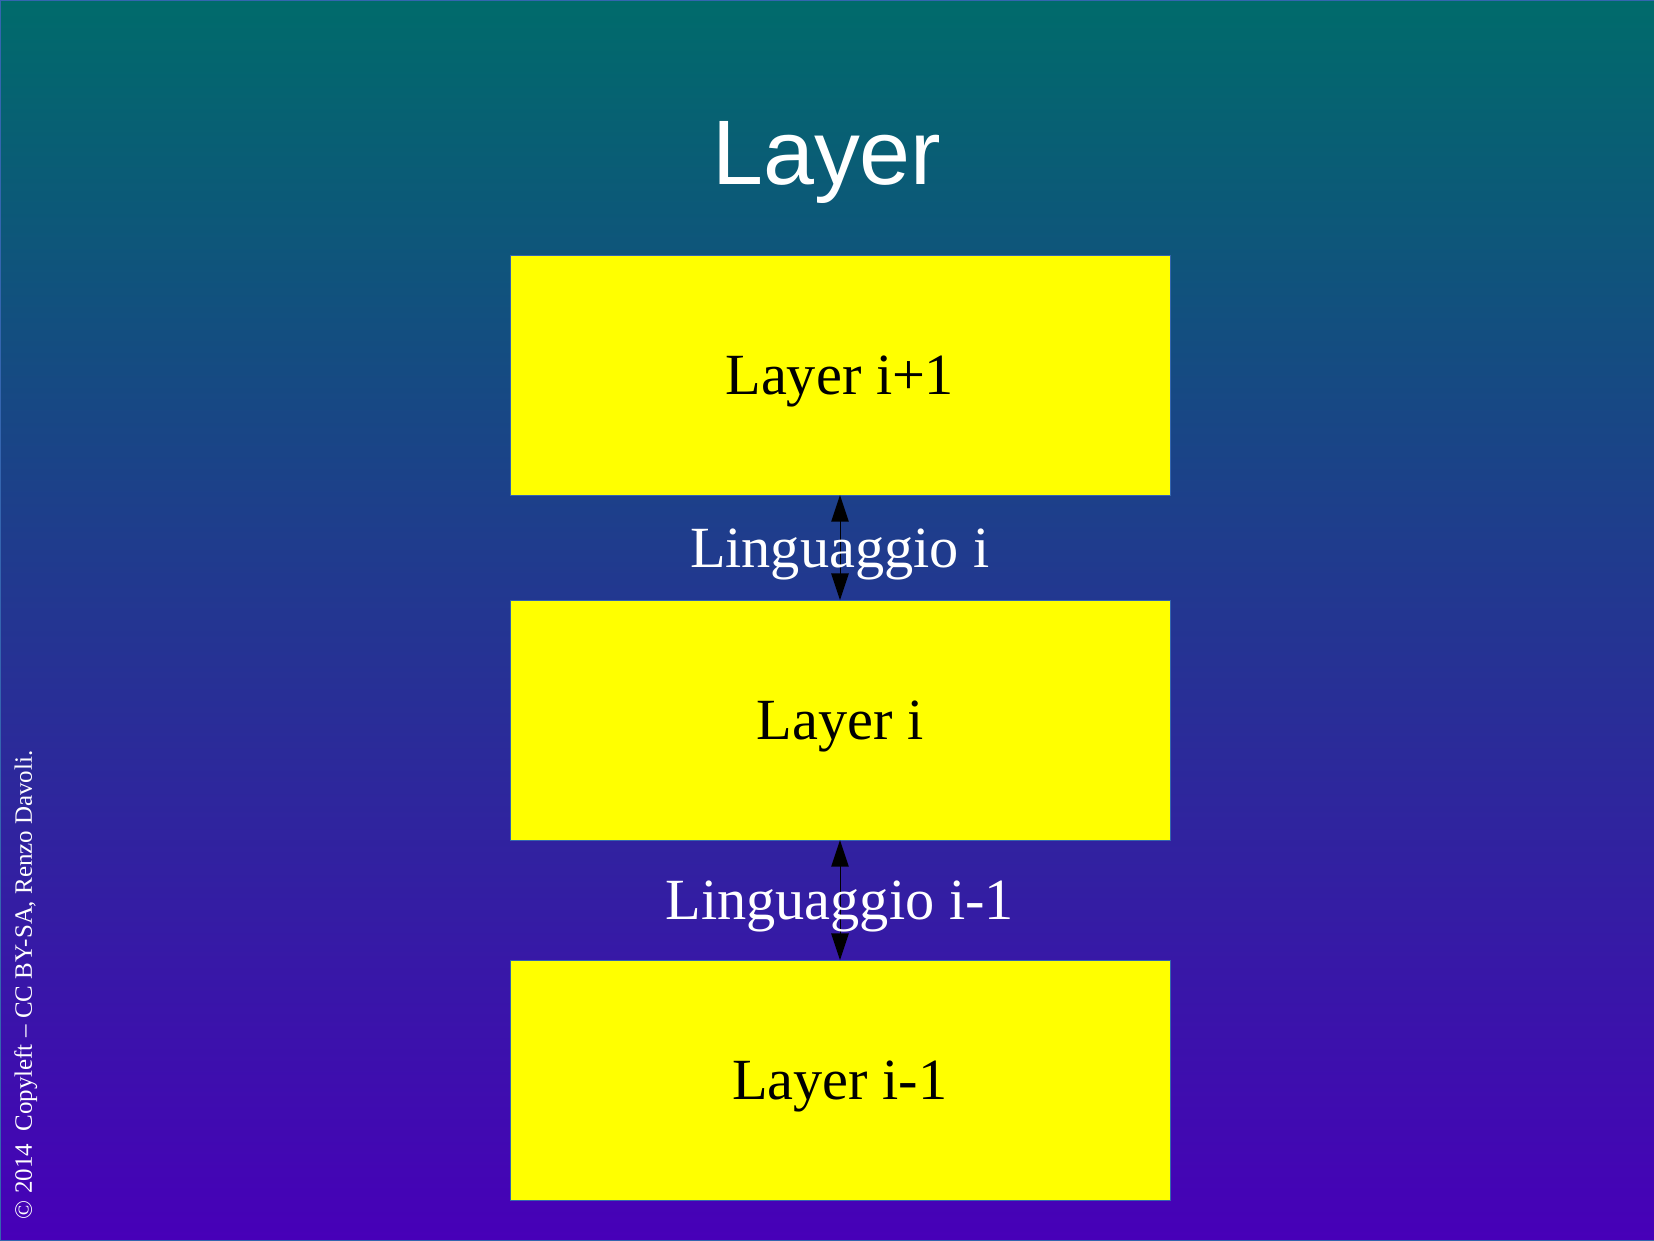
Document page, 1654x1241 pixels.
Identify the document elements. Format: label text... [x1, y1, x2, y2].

text_box Layer i-1 [510, 960, 1171, 1201]
title Layer [82, 49, 1571, 257]
text_box Layer i [510, 600, 1171, 841]
text_box Layer i+1 [510, 255, 1171, 496]
